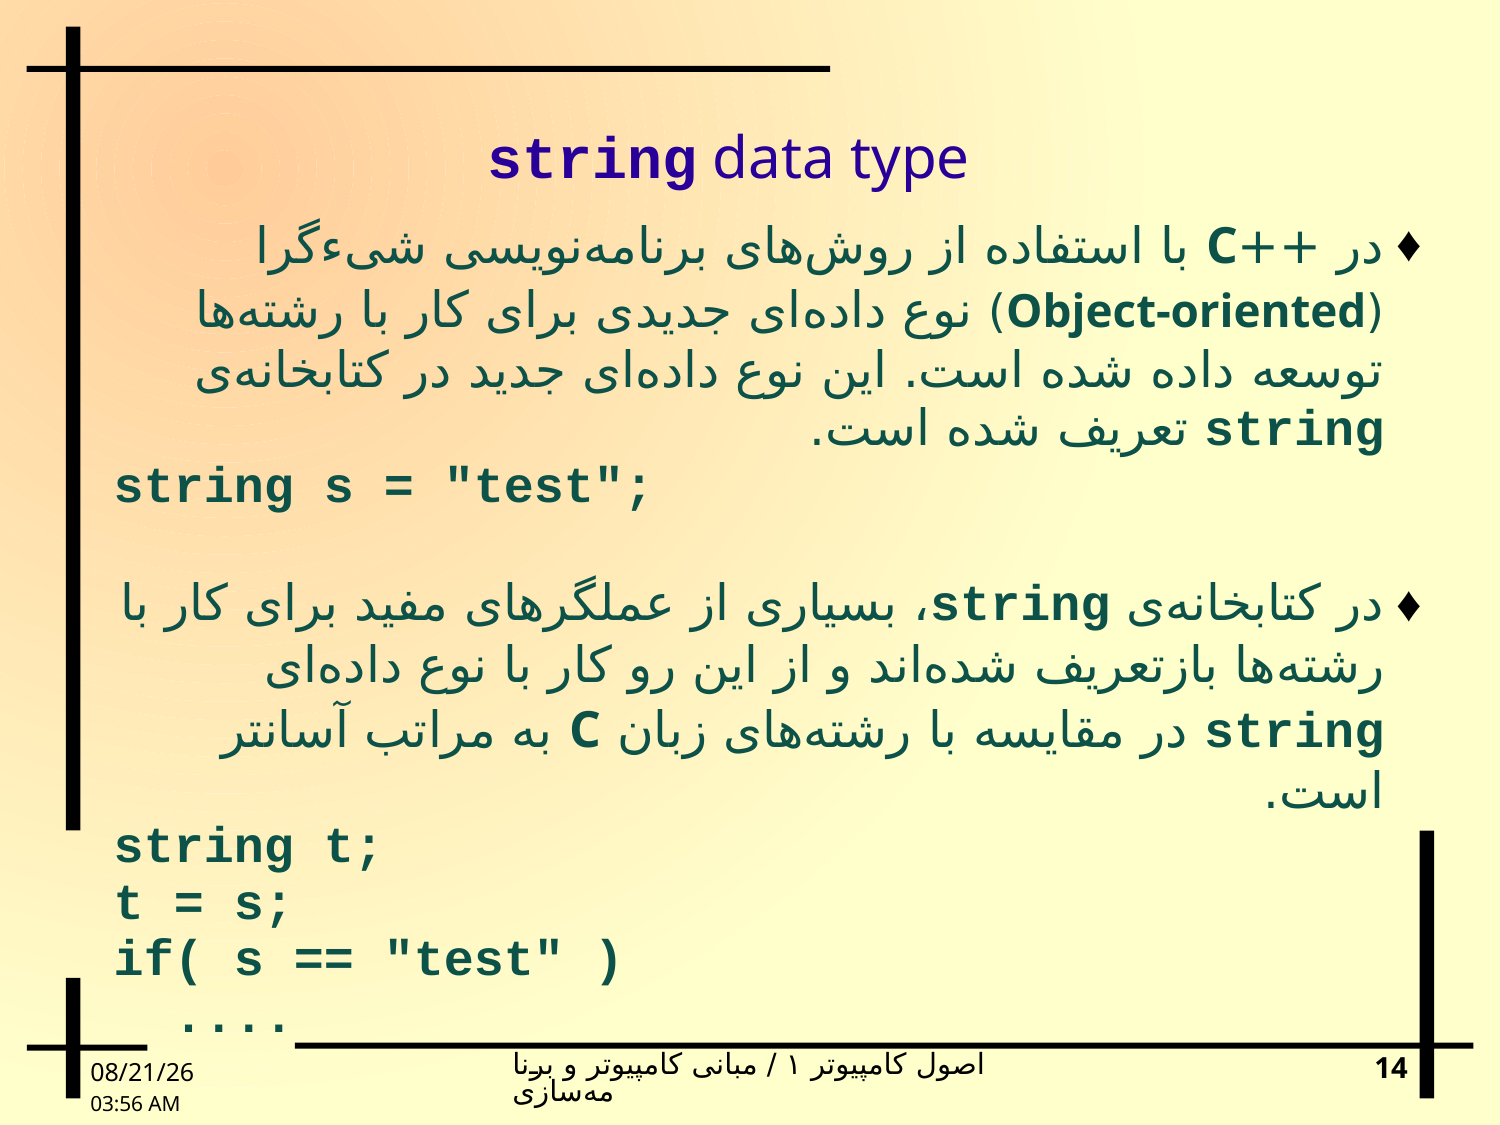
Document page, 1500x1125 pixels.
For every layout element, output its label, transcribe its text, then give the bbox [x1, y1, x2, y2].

title string data type [113, 96, 1344, 210]
list در ++C با استفاده از روش‌های برنامه‌نویسی شیءگرا (Object-oriented) نوع داده‌ای جدیدی برای کار با رشته‌ها توسعه داده شده است. این نوع داده‌ای جدید در کتابخانه‌ی string تعریف شده‌ است. string s = "test"; در کتابخانه‌ی string، بسیاری از عملگرهای مفید برای کار با رشته‌ها بازتعریف شده‌اند و از این رو کار با نوع داده‌ای string در مقایسه با رشته‌های زبان C به مراتب آسانتر است. string t; t = s; if( s == "test" ) .... [113, 210, 1422, 1021]
